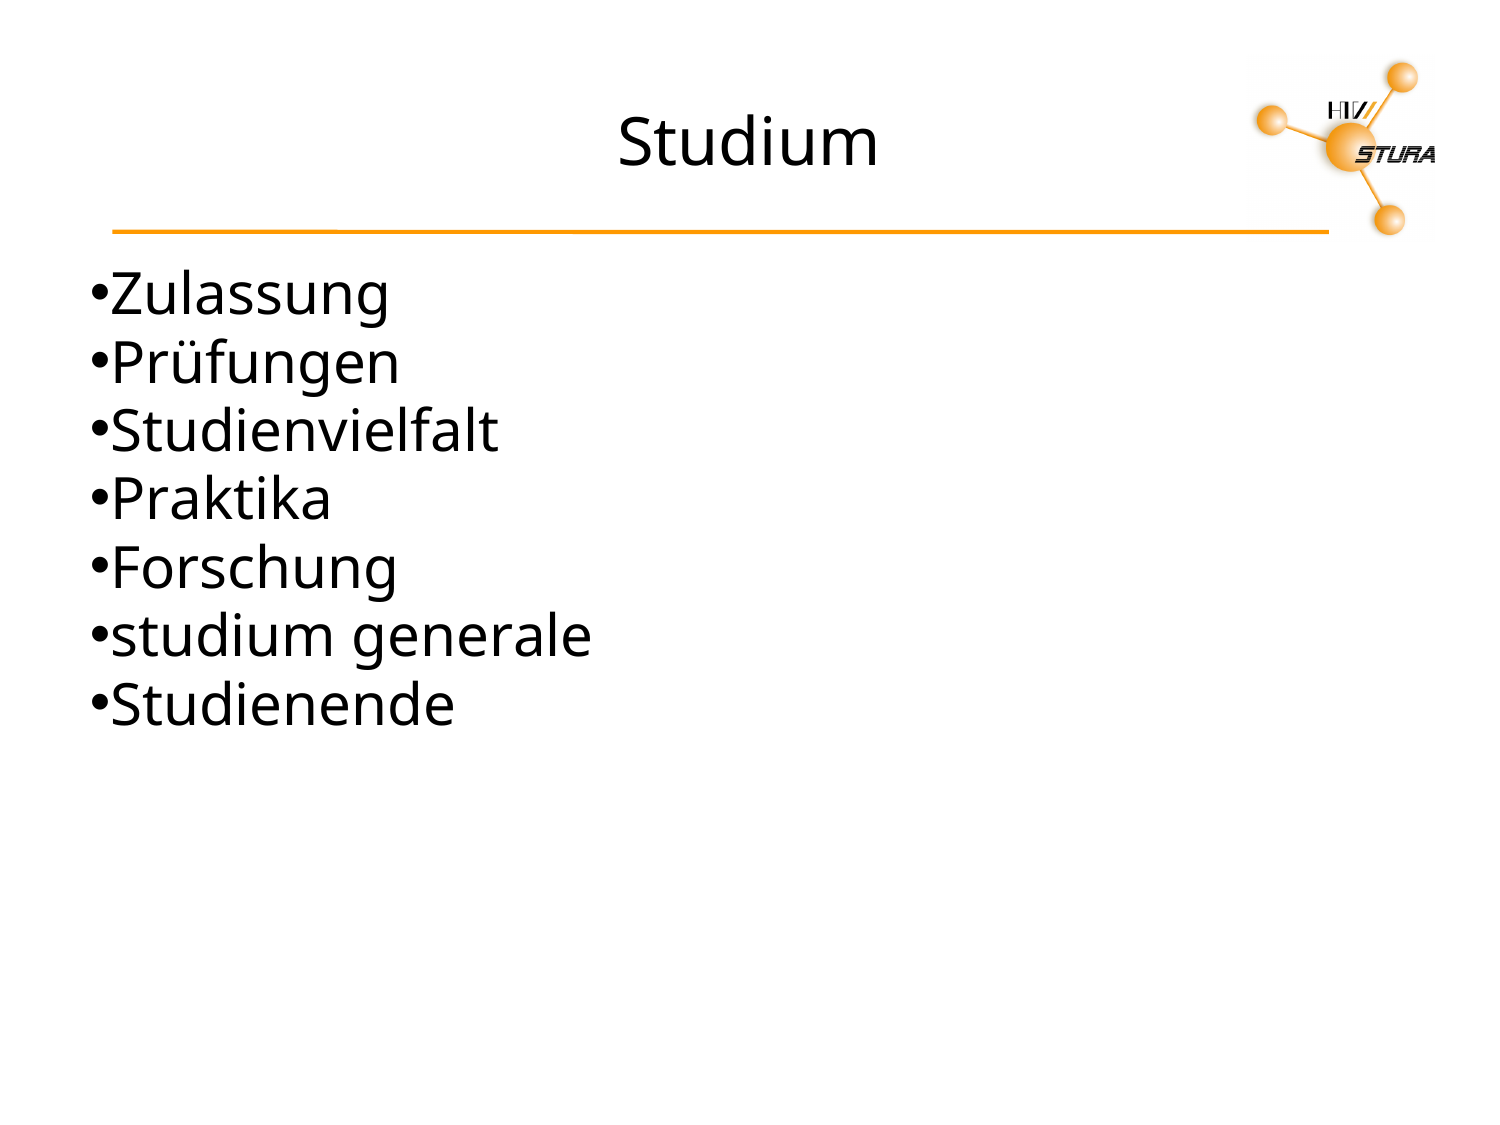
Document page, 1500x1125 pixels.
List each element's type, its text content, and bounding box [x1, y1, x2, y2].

list Zulassung Prüfungen Studienvielfalt Praktika Forschung studium generale Studienende [75, 262, 1426, 929]
title Studium [74, 45, 1424, 233]
